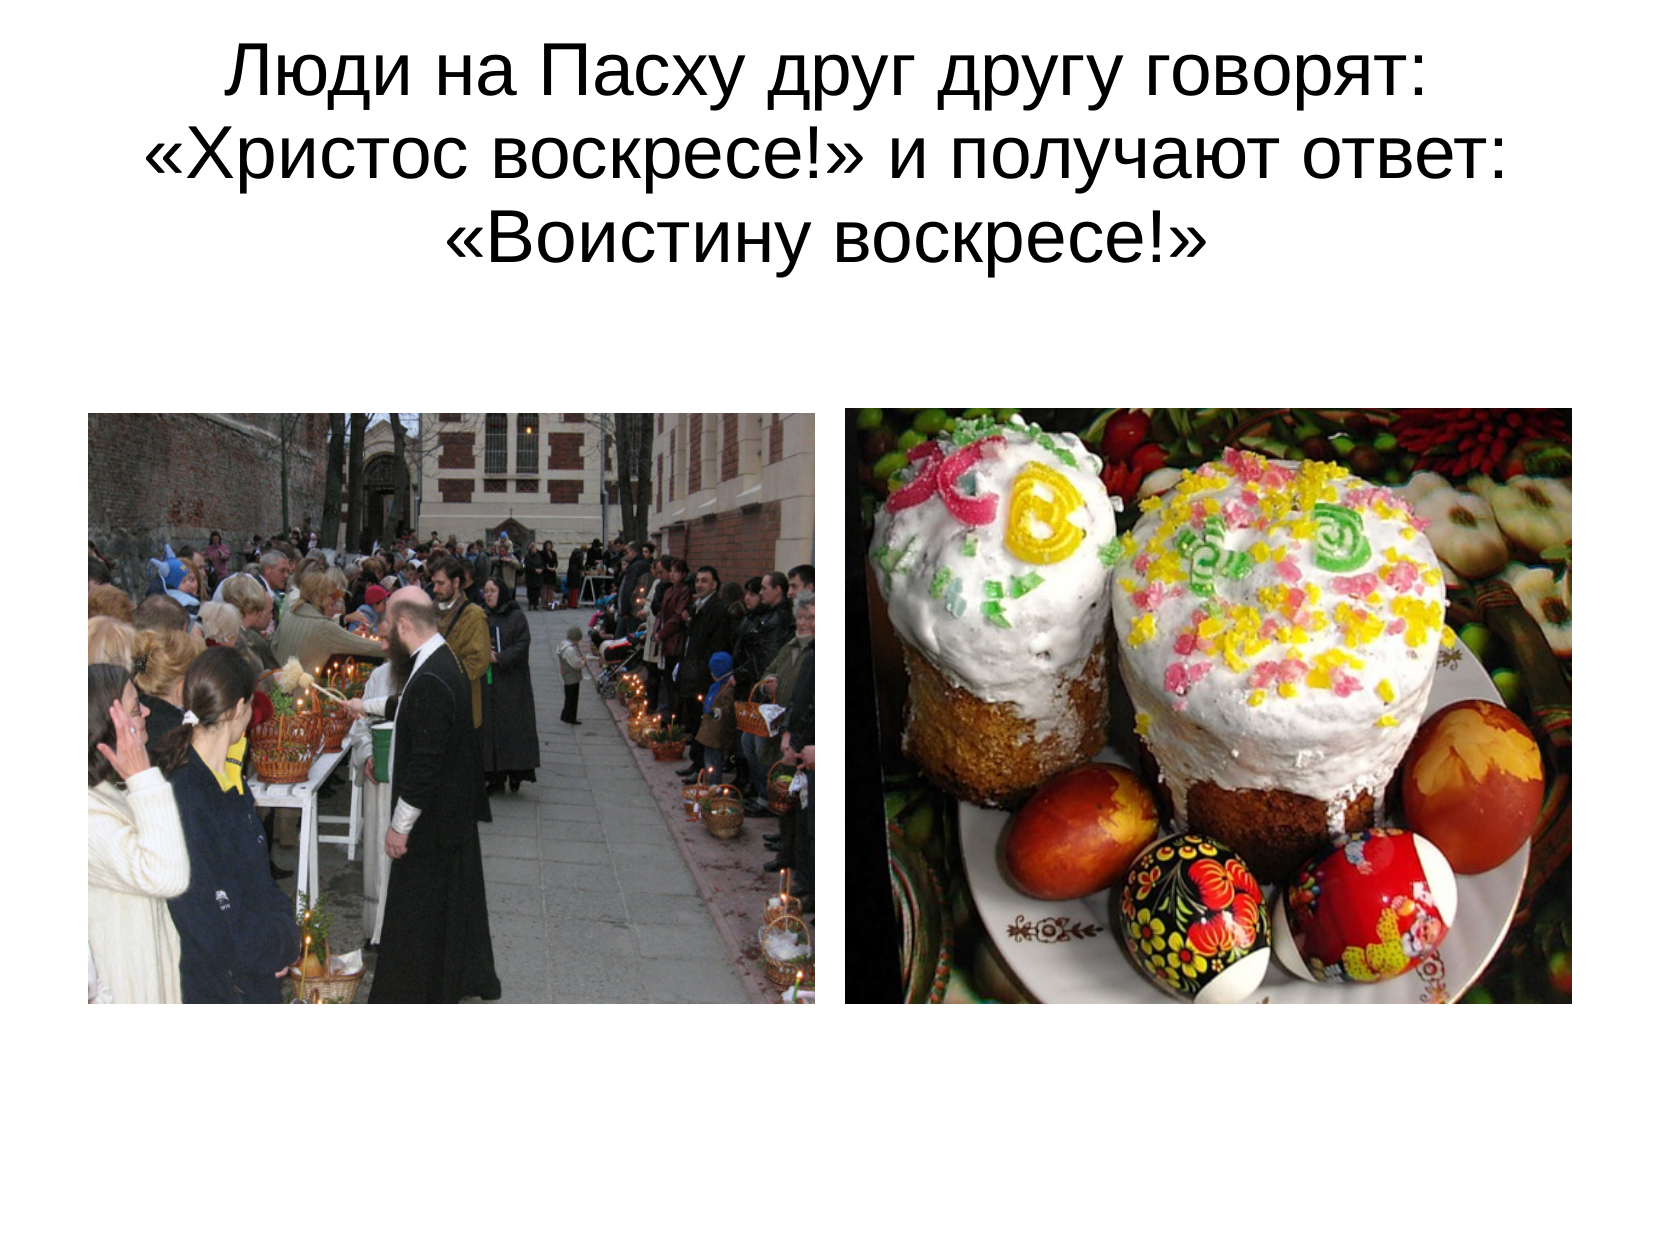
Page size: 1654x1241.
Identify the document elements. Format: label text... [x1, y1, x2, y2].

title Люди на Пасху друг другу говорят: «Христос воскресе!» и получают ответ: «Воистину воскресе!» [82, 26, 1571, 279]
picture [88, 413, 815, 1004]
picture [845, 408, 1572, 1004]
